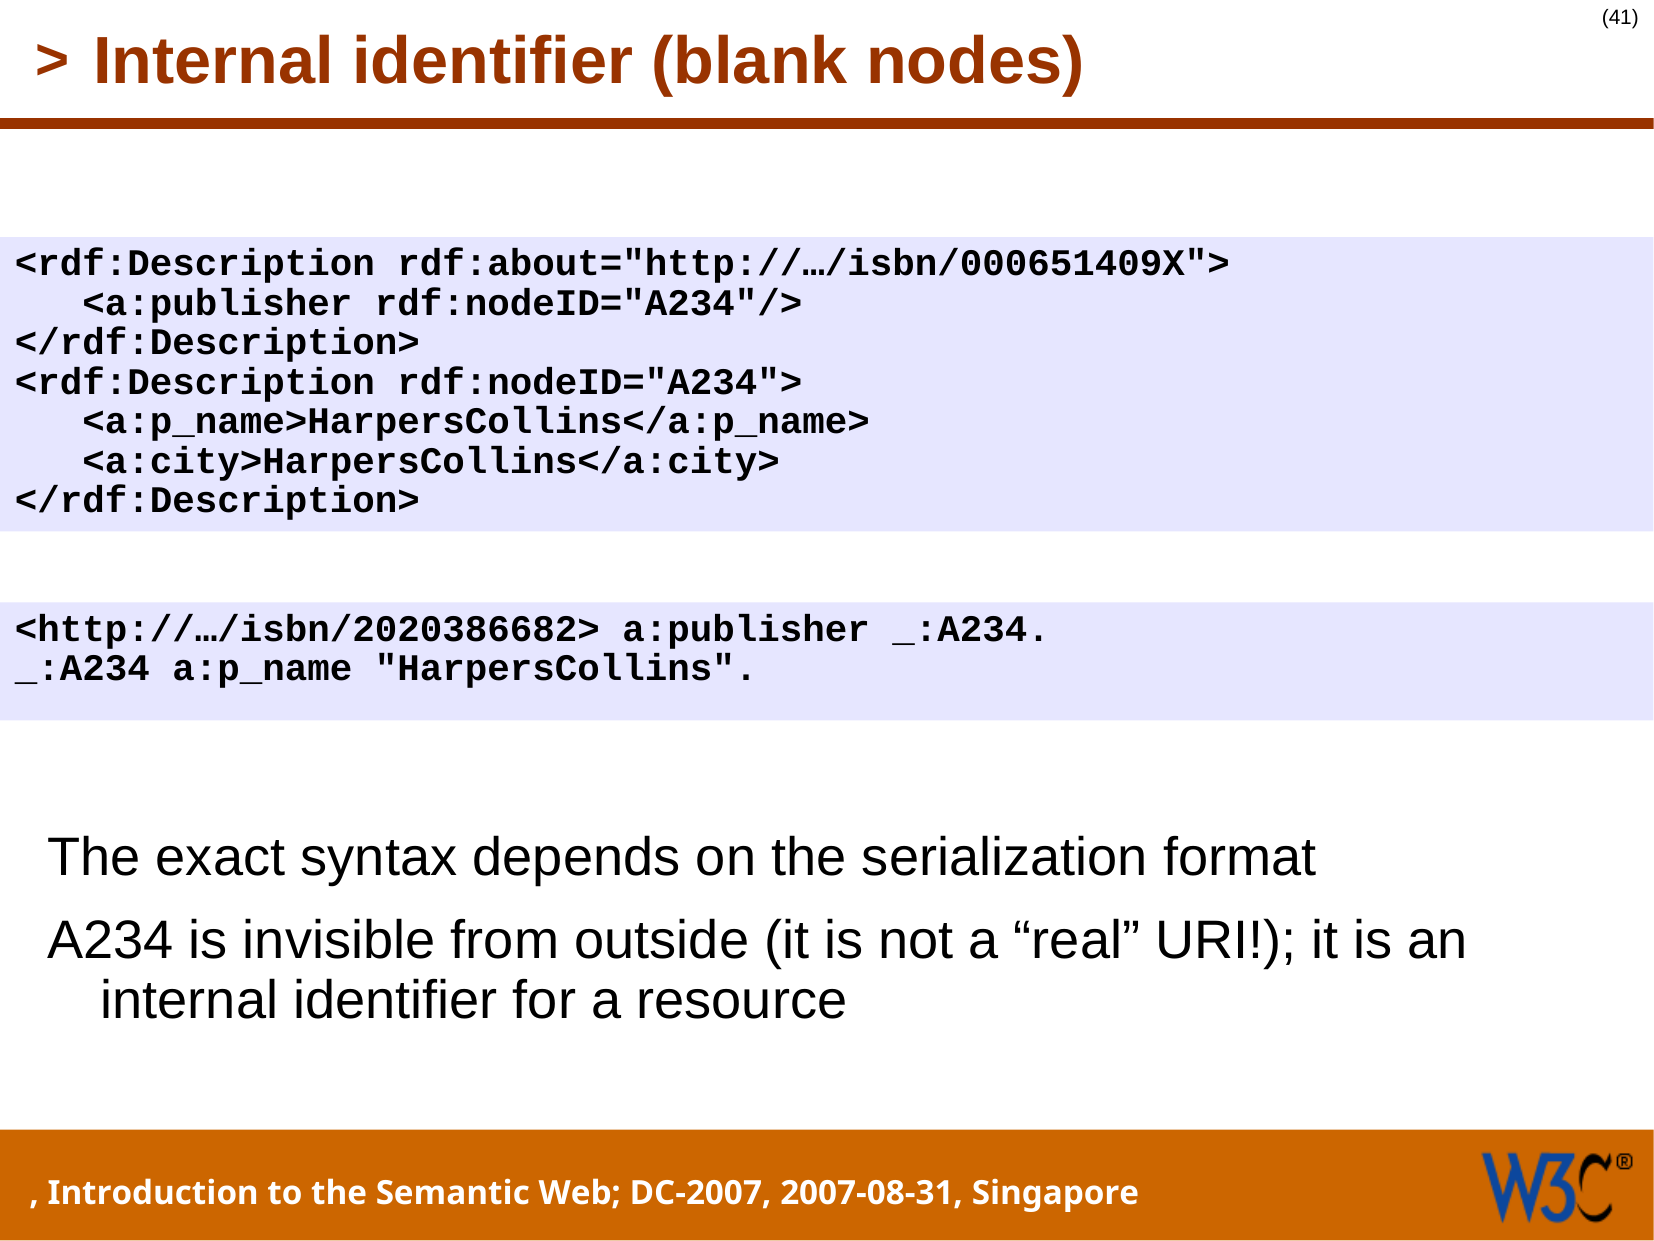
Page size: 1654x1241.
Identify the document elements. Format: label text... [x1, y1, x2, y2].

text_box <rdf:Description rdf:about="http://…/isbn/000651409X"> <a:publisher rdf:nodeID="A234"/> </rdf:Description> <rdf:Description rdf:nodeID="A234"> <a:p_name>HarpersCollins</a:p_name> <a:city>HarpersCollins</a:city> </rdf:Description> [0, 237, 1654, 532]
title Internal identifier (blank nodes) [93, 0, 1493, 119]
text_box <http://…/isbn/2020386682> a:publisher _:A234. _:A234 a:p_name "HarpersCollins". [0, 602, 1654, 721]
picture [1477, 1149, 1639, 1228]
list The exact syntax depends on the serialization format A234 is invisible from outside (it is not a “real” URI!); it is an internal identifier for a resource [29, 826, 1624, 1031]
